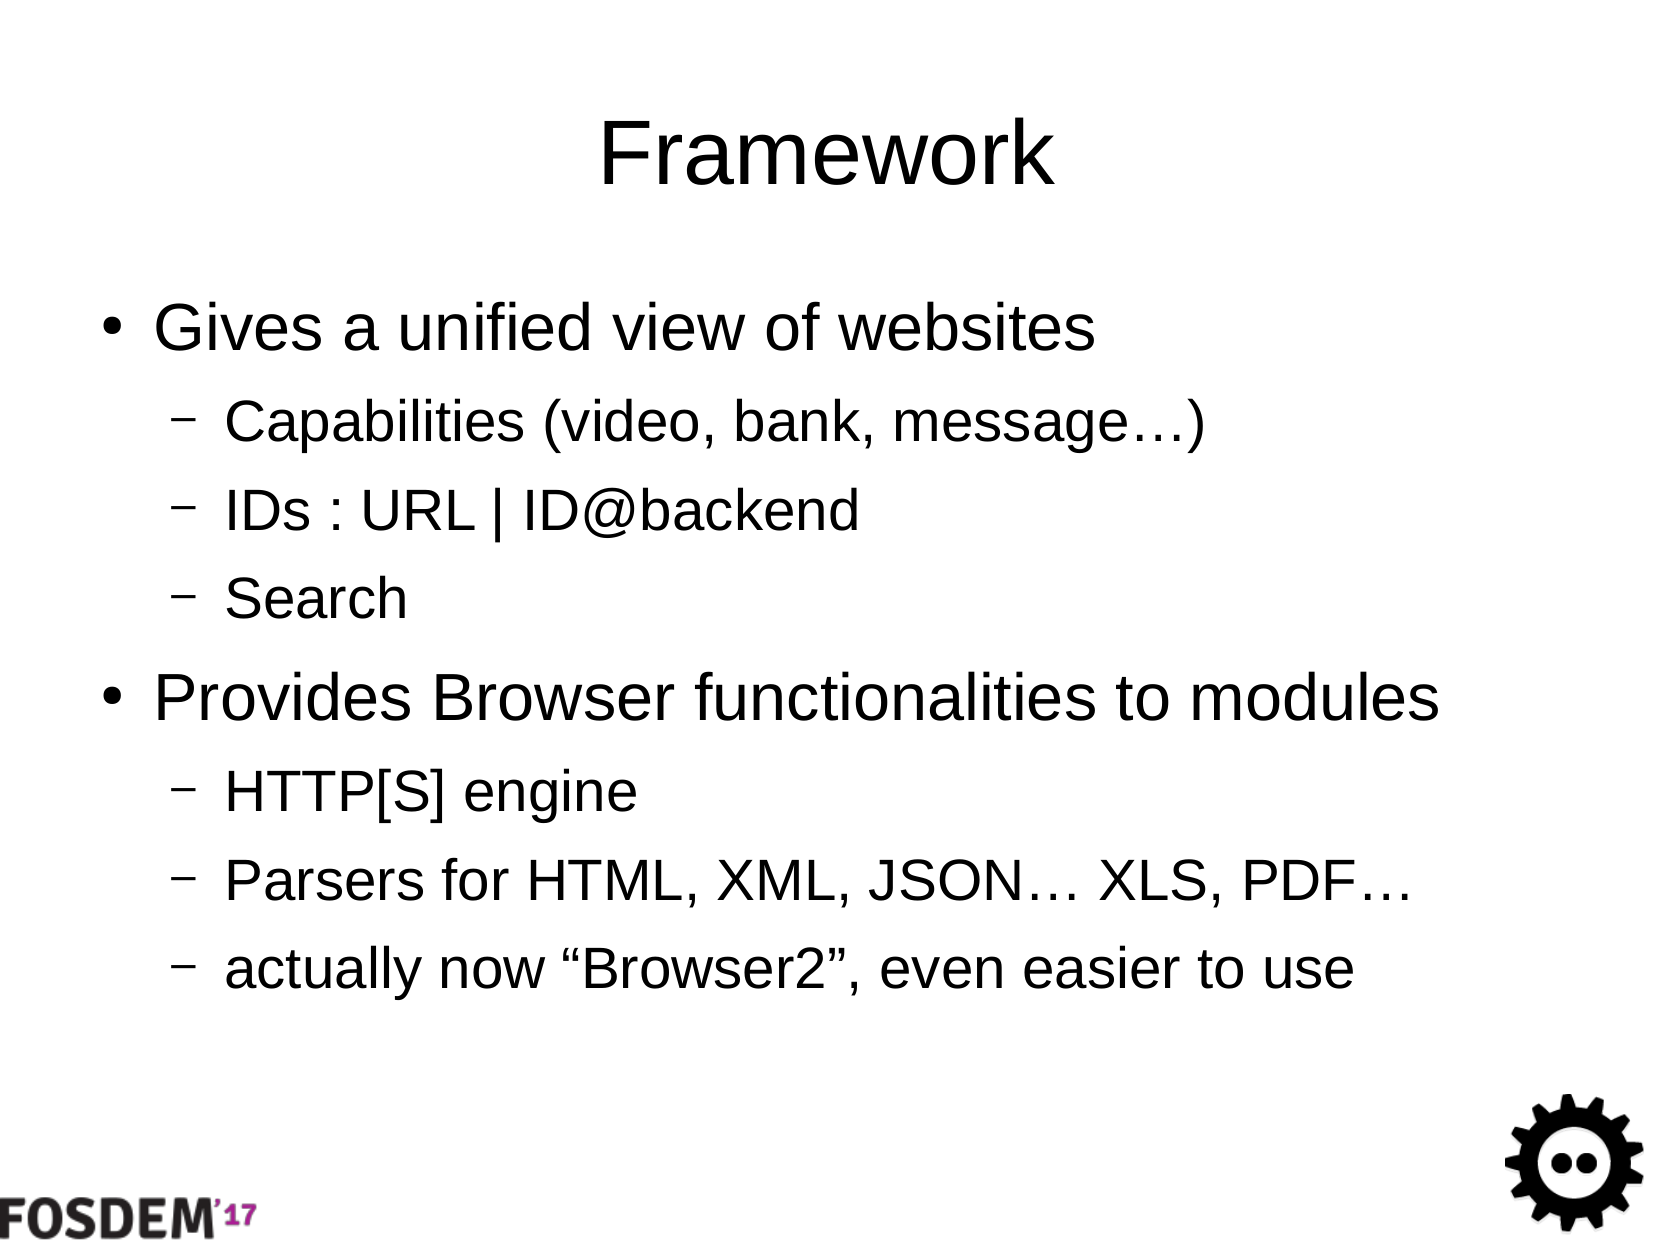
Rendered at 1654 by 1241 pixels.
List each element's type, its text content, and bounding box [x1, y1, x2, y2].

picture [1505, 1094, 1648, 1235]
picture [0, 1196, 258, 1241]
list Gives a unified view of websites Capabilities (video, bank, message…) IDs : URL | ID@backend Search Provides Browser functionalities to modules HTTP[S] engine Parsers for HTML, XML, JSON… XLS, PDF… actually now “Browser2”, even easier to use [82, 290, 1571, 1010]
title Framework [82, 49, 1571, 257]
